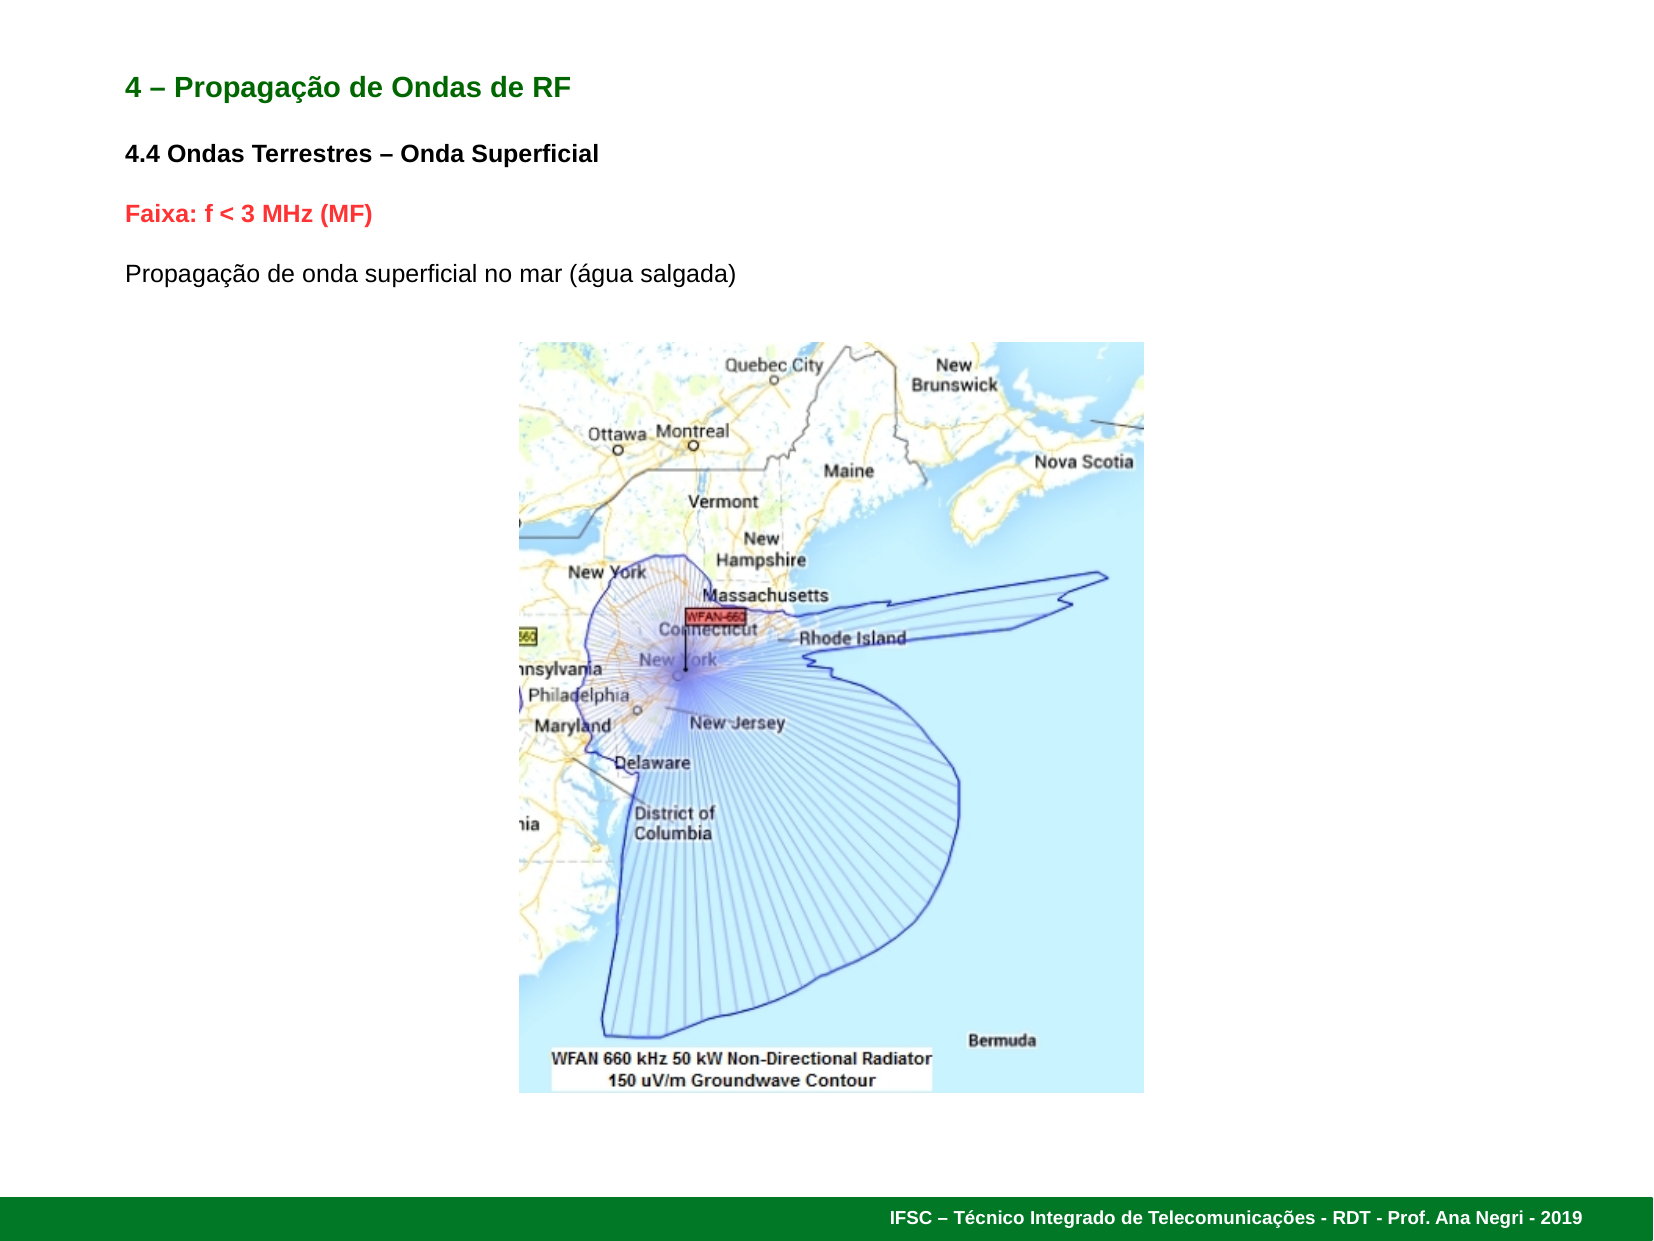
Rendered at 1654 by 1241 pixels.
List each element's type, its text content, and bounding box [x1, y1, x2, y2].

text_box [0, 1197, 1653, 1241]
text_box IFSC – Técnico Integrado de Telecomunicações - RDT - Prof. Ana Negri - 2019 [875, 1197, 1653, 1236]
picture [519, 342, 1144, 1093]
text_box 4 – Propagação de Ondas de RF 4.4 Ondas Terrestres – Onda Superficial Faixa: f < 3 MHz (MF) Propagação de onda superficial no mar (água salgada) [110, 60, 1615, 720]
